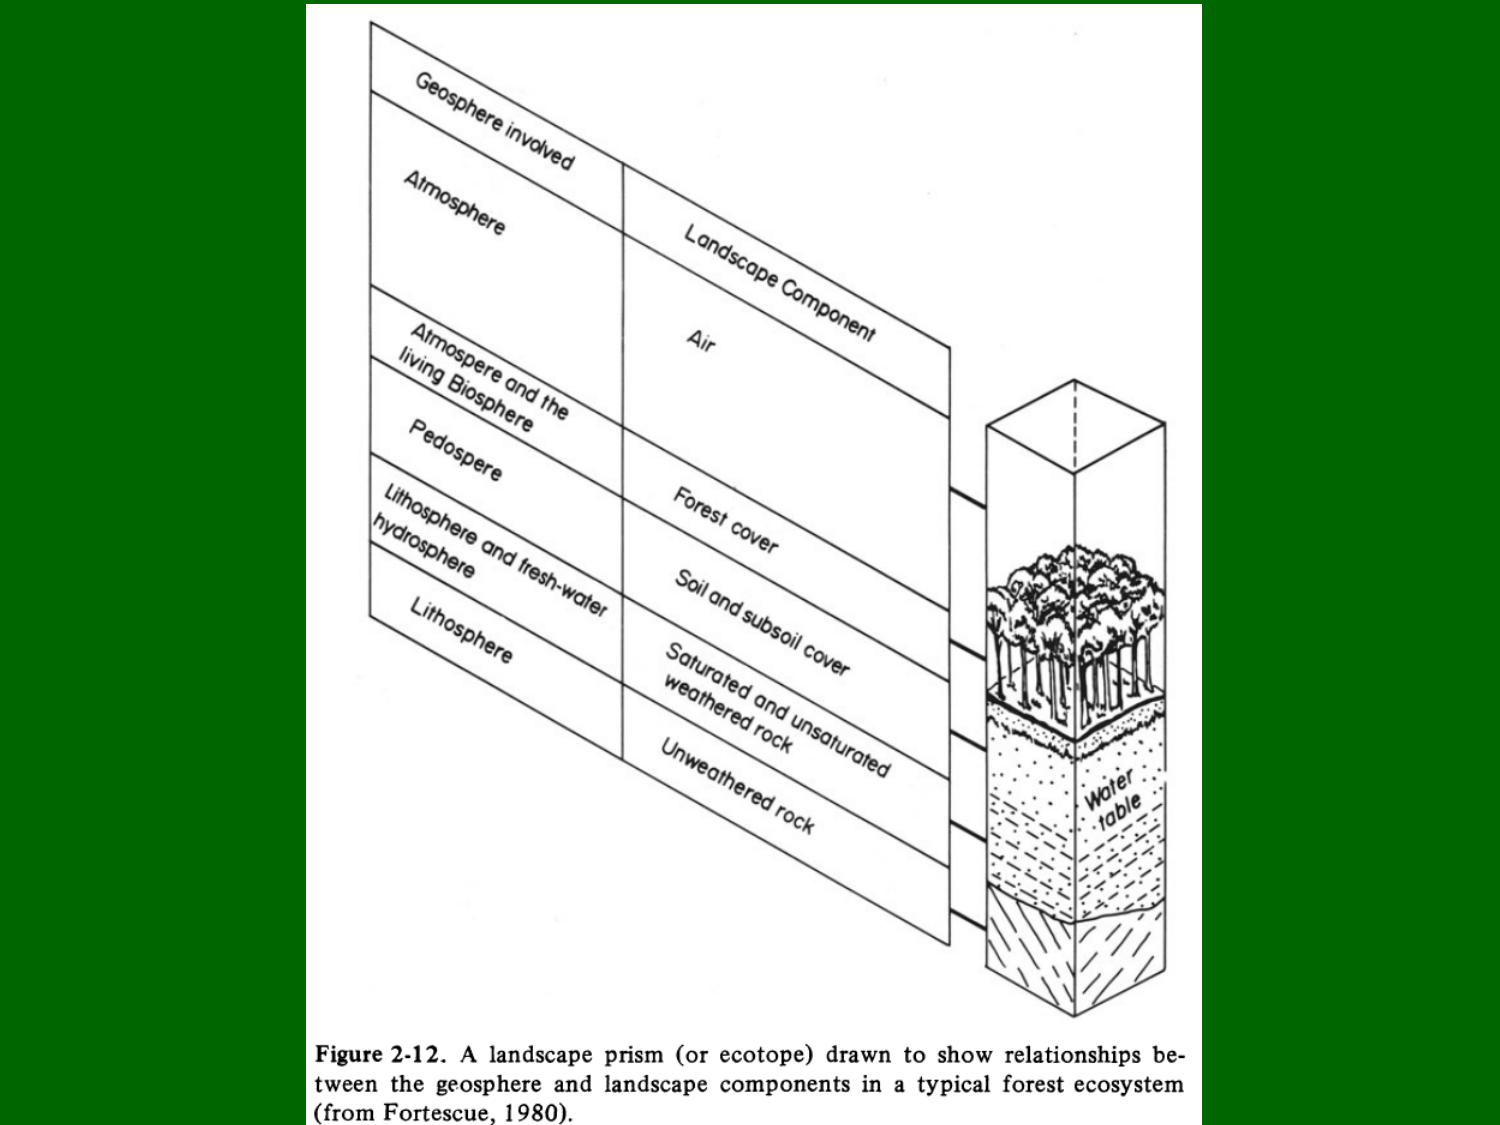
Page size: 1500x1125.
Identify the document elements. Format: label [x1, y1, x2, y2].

picture [306, 4, 1202, 1125]
